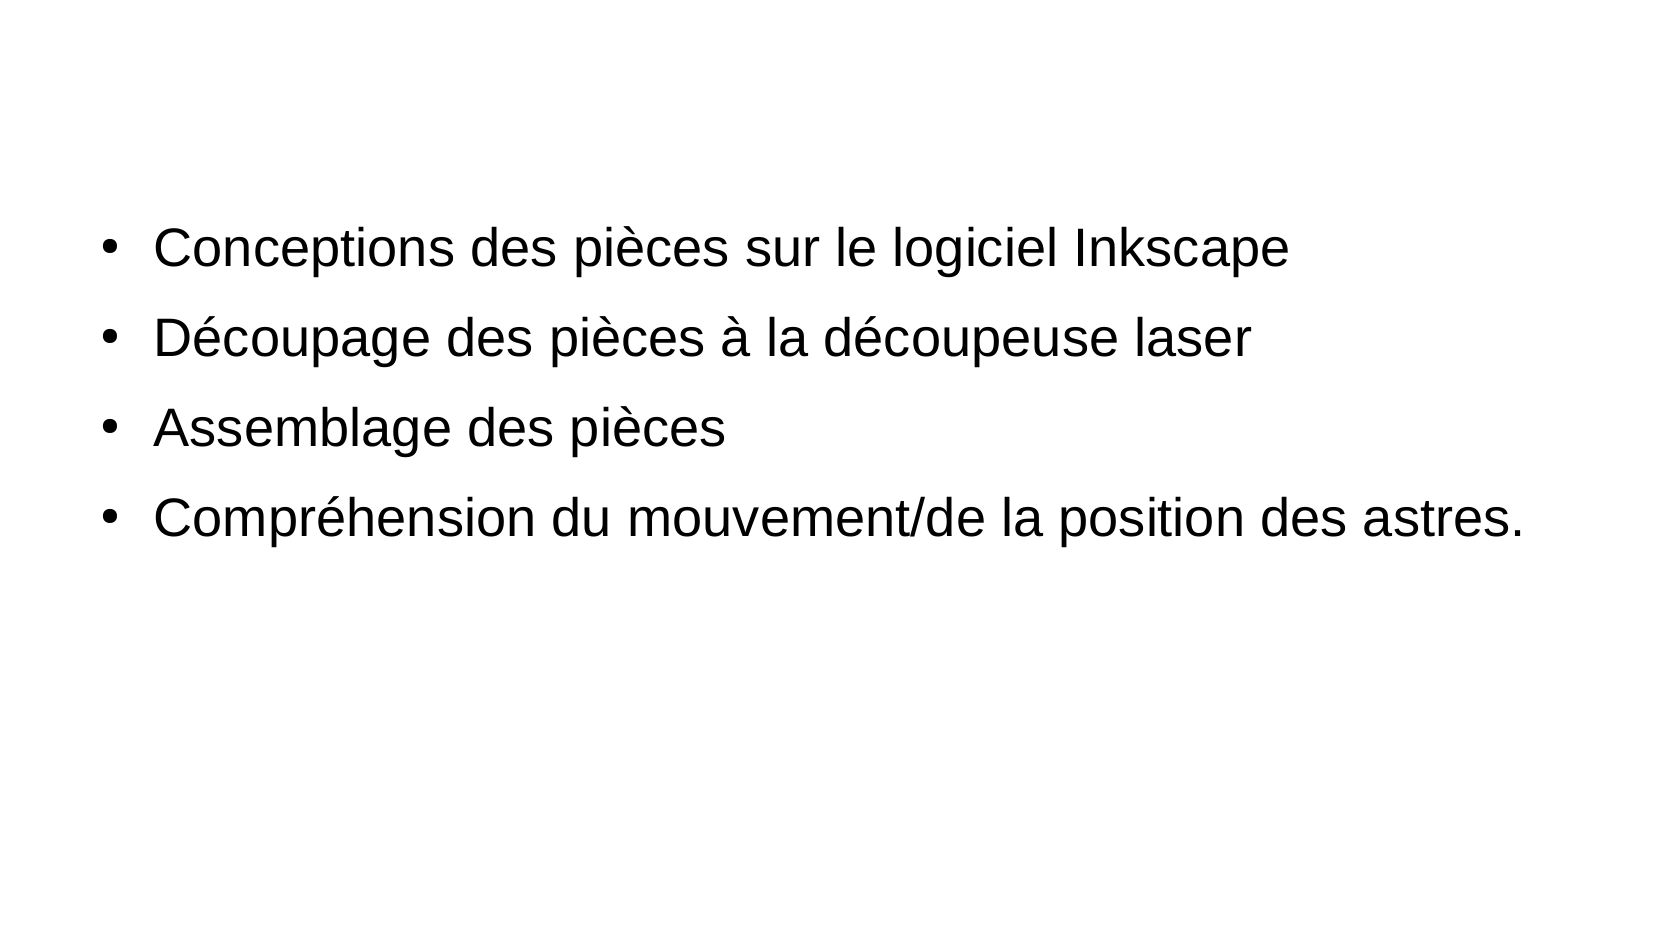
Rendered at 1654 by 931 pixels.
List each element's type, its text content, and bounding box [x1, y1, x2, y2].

list Conceptions des pièces sur le logiciel Inkscape Découpage des pièces à la découpeuse laser Assemblage des pièces Compréhension du mouvement/de la position des astres. [82, 217, 1571, 758]
